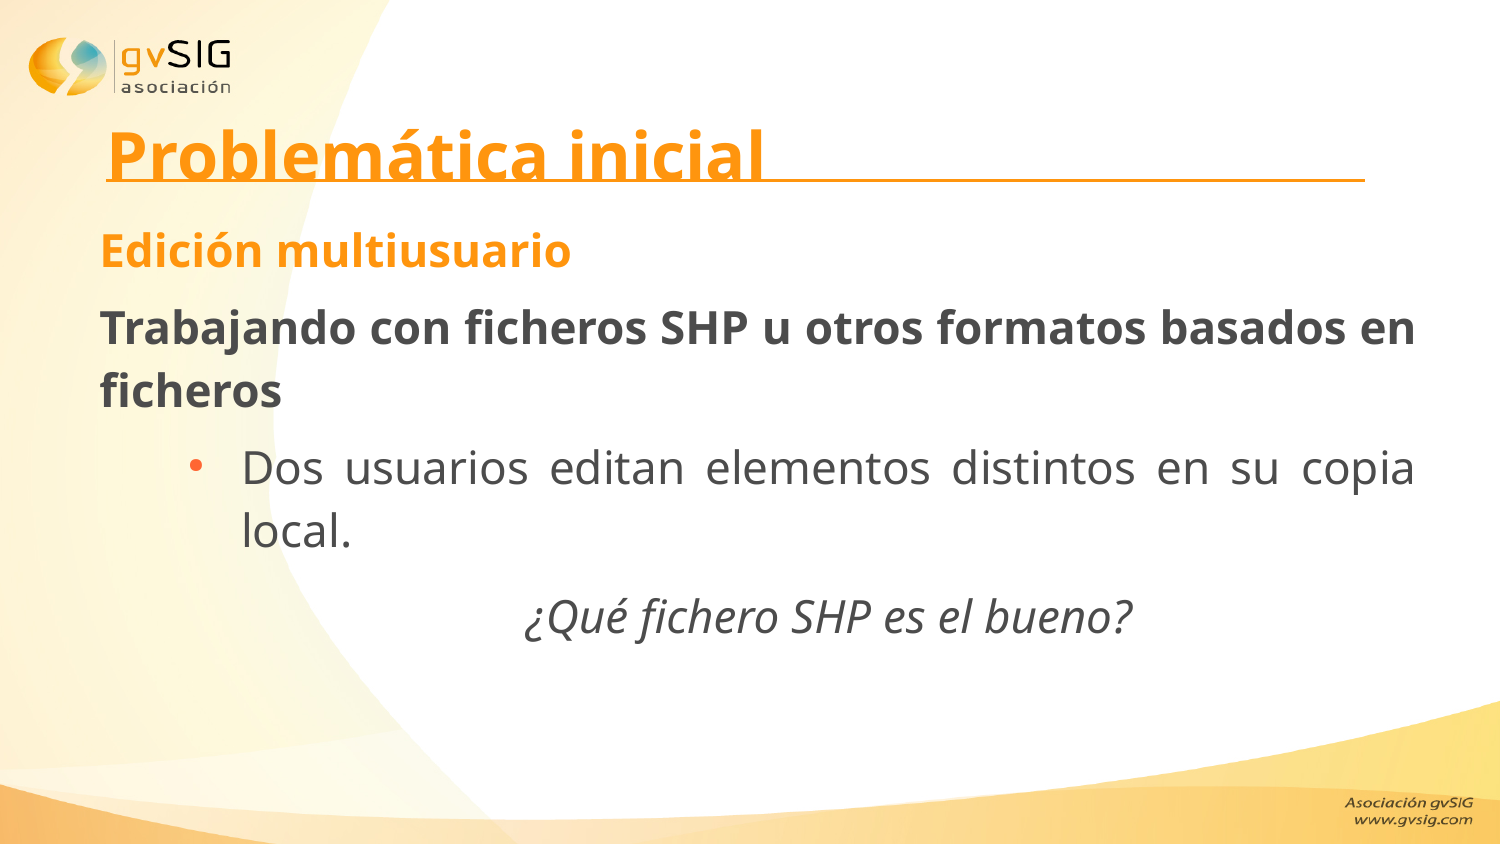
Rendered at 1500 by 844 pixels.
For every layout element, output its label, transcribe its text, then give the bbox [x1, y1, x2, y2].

list Edición multiusuario Trabajando con ficheros SHP u otros formatos basados en ficheros Dos usuarios editan elementos distintos en su copia local. ¿Qué fichero SHP es el bueno? [99, 218, 1418, 593]
title Problemática inicial [106, 115, 1457, 193]
picture [0, 0, 1500, 844]
